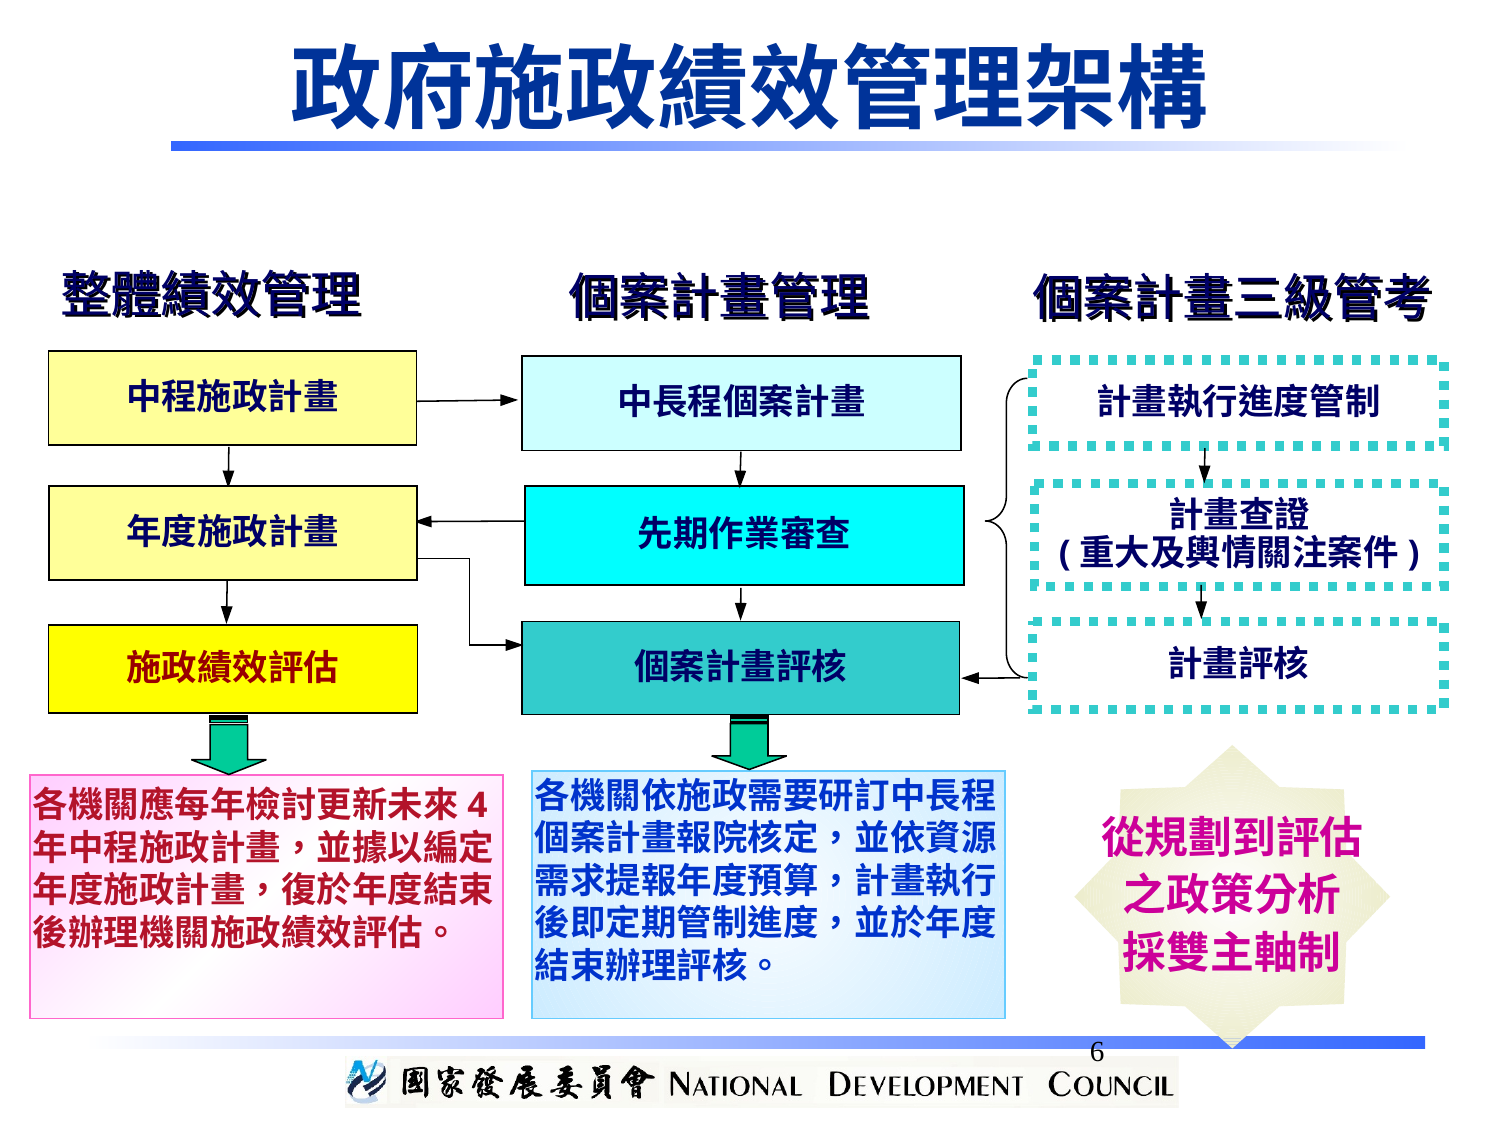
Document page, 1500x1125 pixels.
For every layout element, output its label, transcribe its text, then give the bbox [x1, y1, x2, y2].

text_box 從規劃到評估 之政策分析 採雙主軸制 [1074, 744, 1391, 1025]
text_box [730, 718, 769, 755]
text_box 先期作業審查 [525, 486, 964, 585]
text_box 中長程個案計畫 [522, 356, 961, 451]
text_box 年度施政計畫 [49, 486, 417, 580]
text_box 計畫執行進度管制 [1033, 360, 1444, 446]
text_box 個案計畫管理 [499, 269, 939, 328]
text_box 6 [1074, 1025, 1388, 1101]
text_box 計畫評核 [1033, 621, 1444, 709]
text_box 各機關依施政需要研訂中長程個案計畫報院核定，並依資源需求提報年度預算，計畫執行後即定期管制進度，並於年度結束辦理評核。 [532, 771, 1005, 1019]
text_box [210, 715, 248, 719]
text_box 計畫查證 (重大及輿情關注案件) [1034, 483, 1444, 586]
text_box [500, 250, 976, 311]
text_box 各機關應每年檢討更新未來4年中程施政計畫，並據以編定年度施政計畫，復於年度結束後辦理機關施政績效評估。 [29, 774, 503, 1019]
text_box 中程施政計畫 [49, 351, 417, 445]
text_box 整體績效管理 [0, 267, 421, 325]
text_box 施政績效評估 [49, 625, 417, 713]
text_box [61, 142, 1003, 228]
text_box 政府施政績效管理架構 [102, 35, 1397, 144]
text_box 個案計畫評核 [522, 622, 959, 715]
text_box 個案計畫三級管考 [975, 270, 1490, 329]
